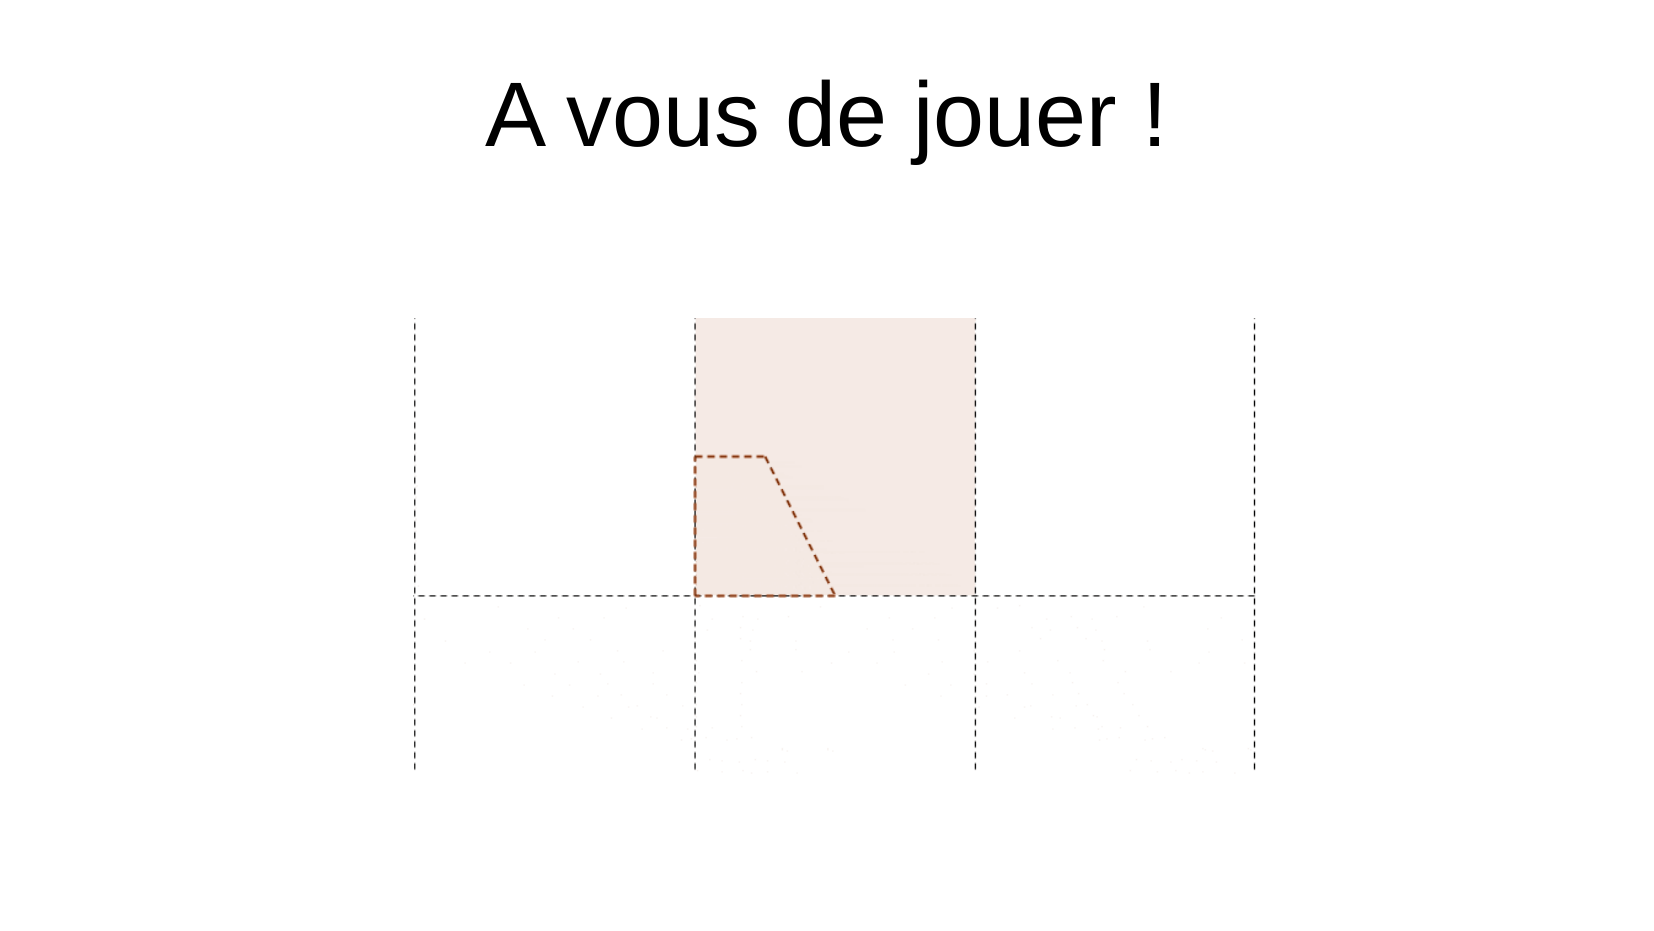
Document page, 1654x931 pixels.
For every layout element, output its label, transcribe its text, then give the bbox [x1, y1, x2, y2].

picture [413, 318, 1270, 786]
title A vous de jouer ! [82, 37, 1571, 193]
